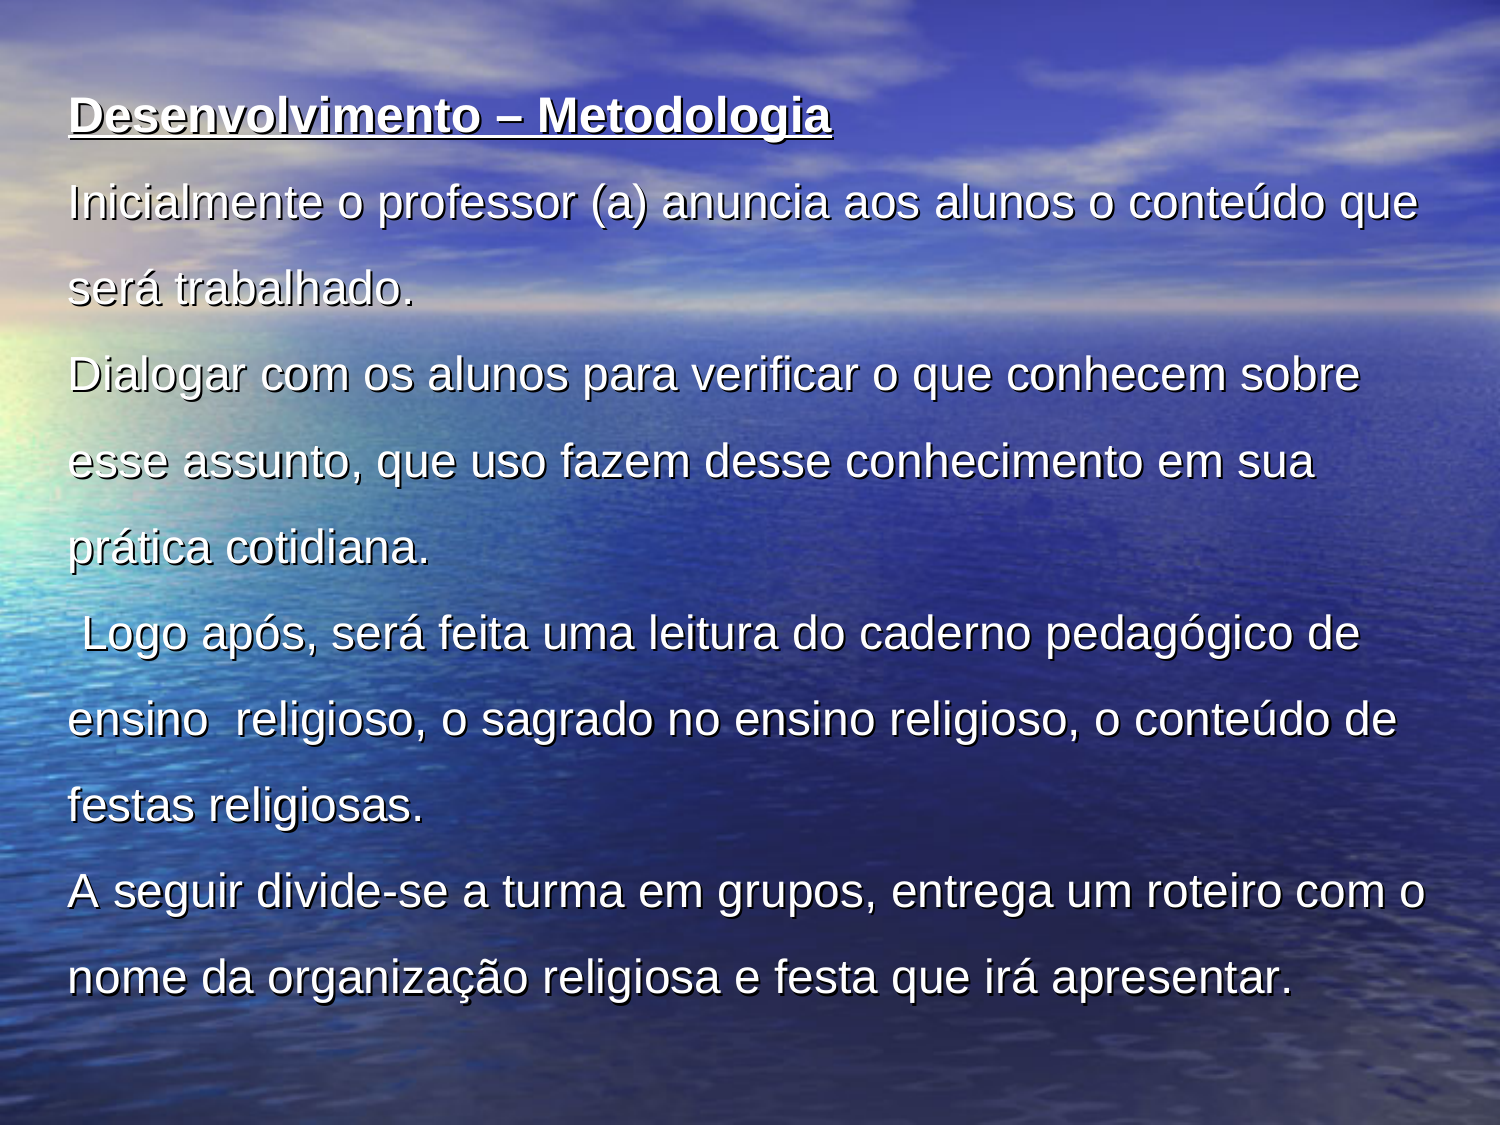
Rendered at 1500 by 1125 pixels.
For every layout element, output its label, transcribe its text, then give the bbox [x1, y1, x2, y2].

title Desenvolvimento – Metodologia Inicialmente o professor (a) anuncia aos alunos o conteúdo que será trabalhado. Dialogar com os alunos para verificar o que conhecem sobre esse assunto, que uso fazem desse conhecimento em sua prática cotidiana. Logo após, será feita uma leitura do caderno pedagógico de ensino religioso, o sagrado no ensino religioso, o conteúdo de festas religiosas. A seguir divide-se a turma em grupos, entrega um roteiro com o nome da organização religiosa e festa que irá apresentar. [53, 29, 1451, 184]
list [29, 184, 1471, 1094]
picture [0, 0, 1500, 1125]
